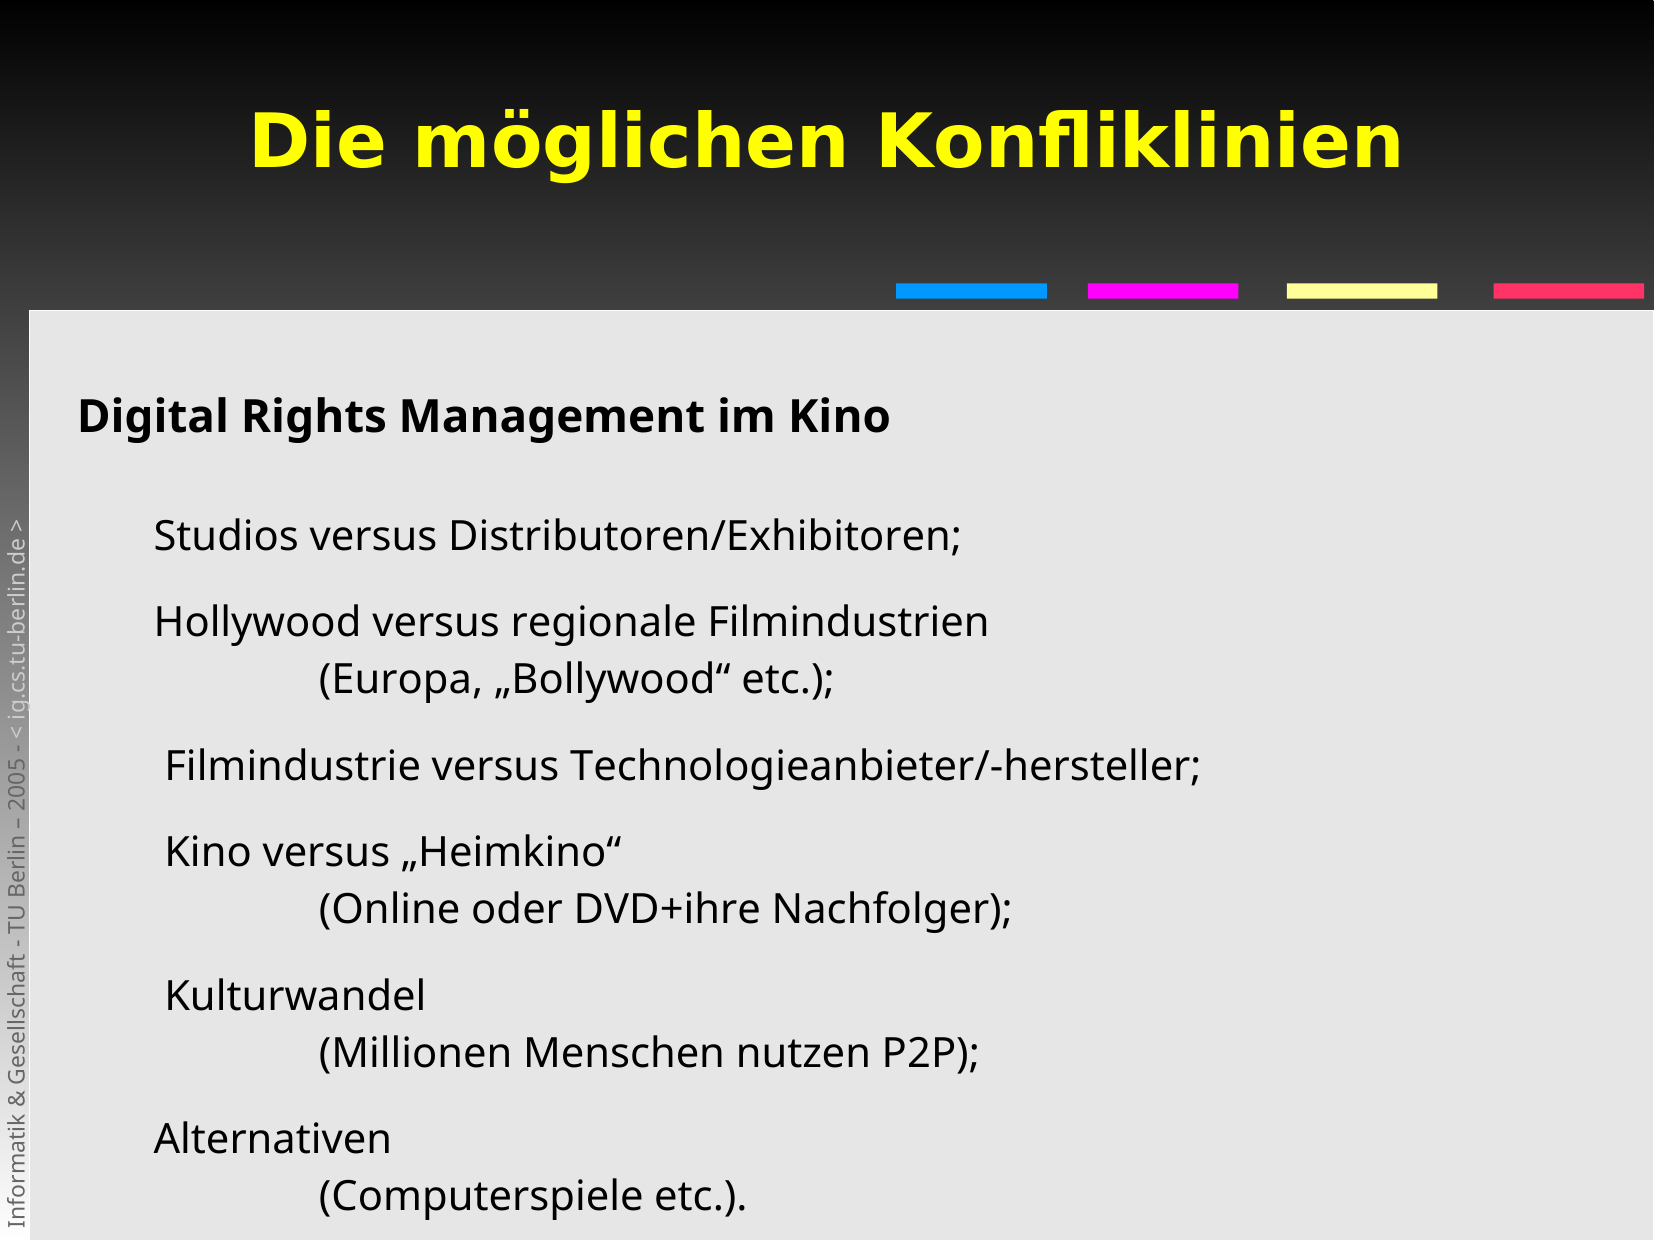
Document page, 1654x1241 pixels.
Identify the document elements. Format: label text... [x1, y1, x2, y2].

title Die möglichen Konfliklinien [88, 37, 1565, 246]
list Digital Rights Management im Kino Studios versus Distributoren/Exhibitoren; Hollywood versus regionale Filmindustrien (Europa, „Bollywood“ etc.); Filmindustrie versus Technologieanbieter/-hersteller; Kino versus „Heimkino“ (Online oder DVD+ihre Nachfolger); Kulturwandel (Millionen Menschen nutzen P2P); Alternativen (Computerspiele etc.). [59, 383, 1595, 1182]
